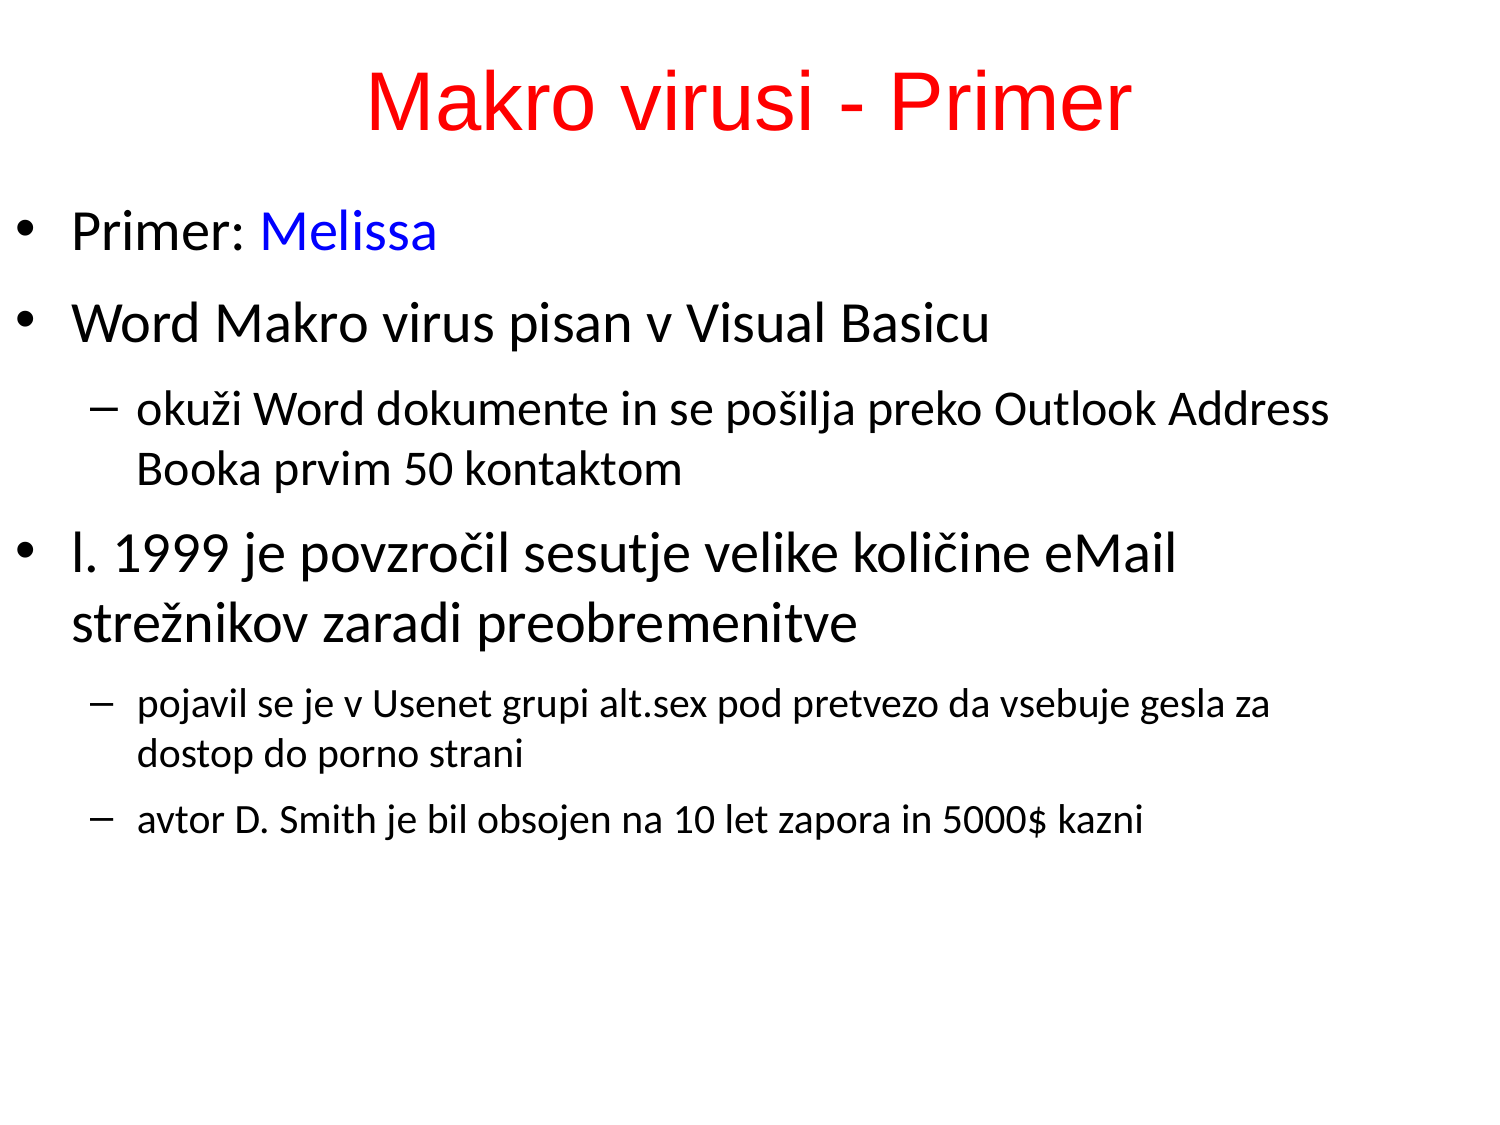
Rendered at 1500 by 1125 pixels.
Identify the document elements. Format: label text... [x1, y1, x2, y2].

list Primer: Melissa Word Makro virus pisan v Visual Basicu okuži Word dokumente in se pošilja preko Outlook Address Booka prvim 50 kontaktom l. 1999 je povzročil sesutje velike količine eMail strežnikov zaradi preobremenitve pojavil se je v Usenet grupi alt.sex pod pretvezo da vsebuje gesla za dostop do porno strani avtor D. Smith je bil obsojen na 10 let zapora in 5000$ kazni [0, 184, 1351, 928]
title Makro virusi - Primer [75, 39, 1426, 156]
